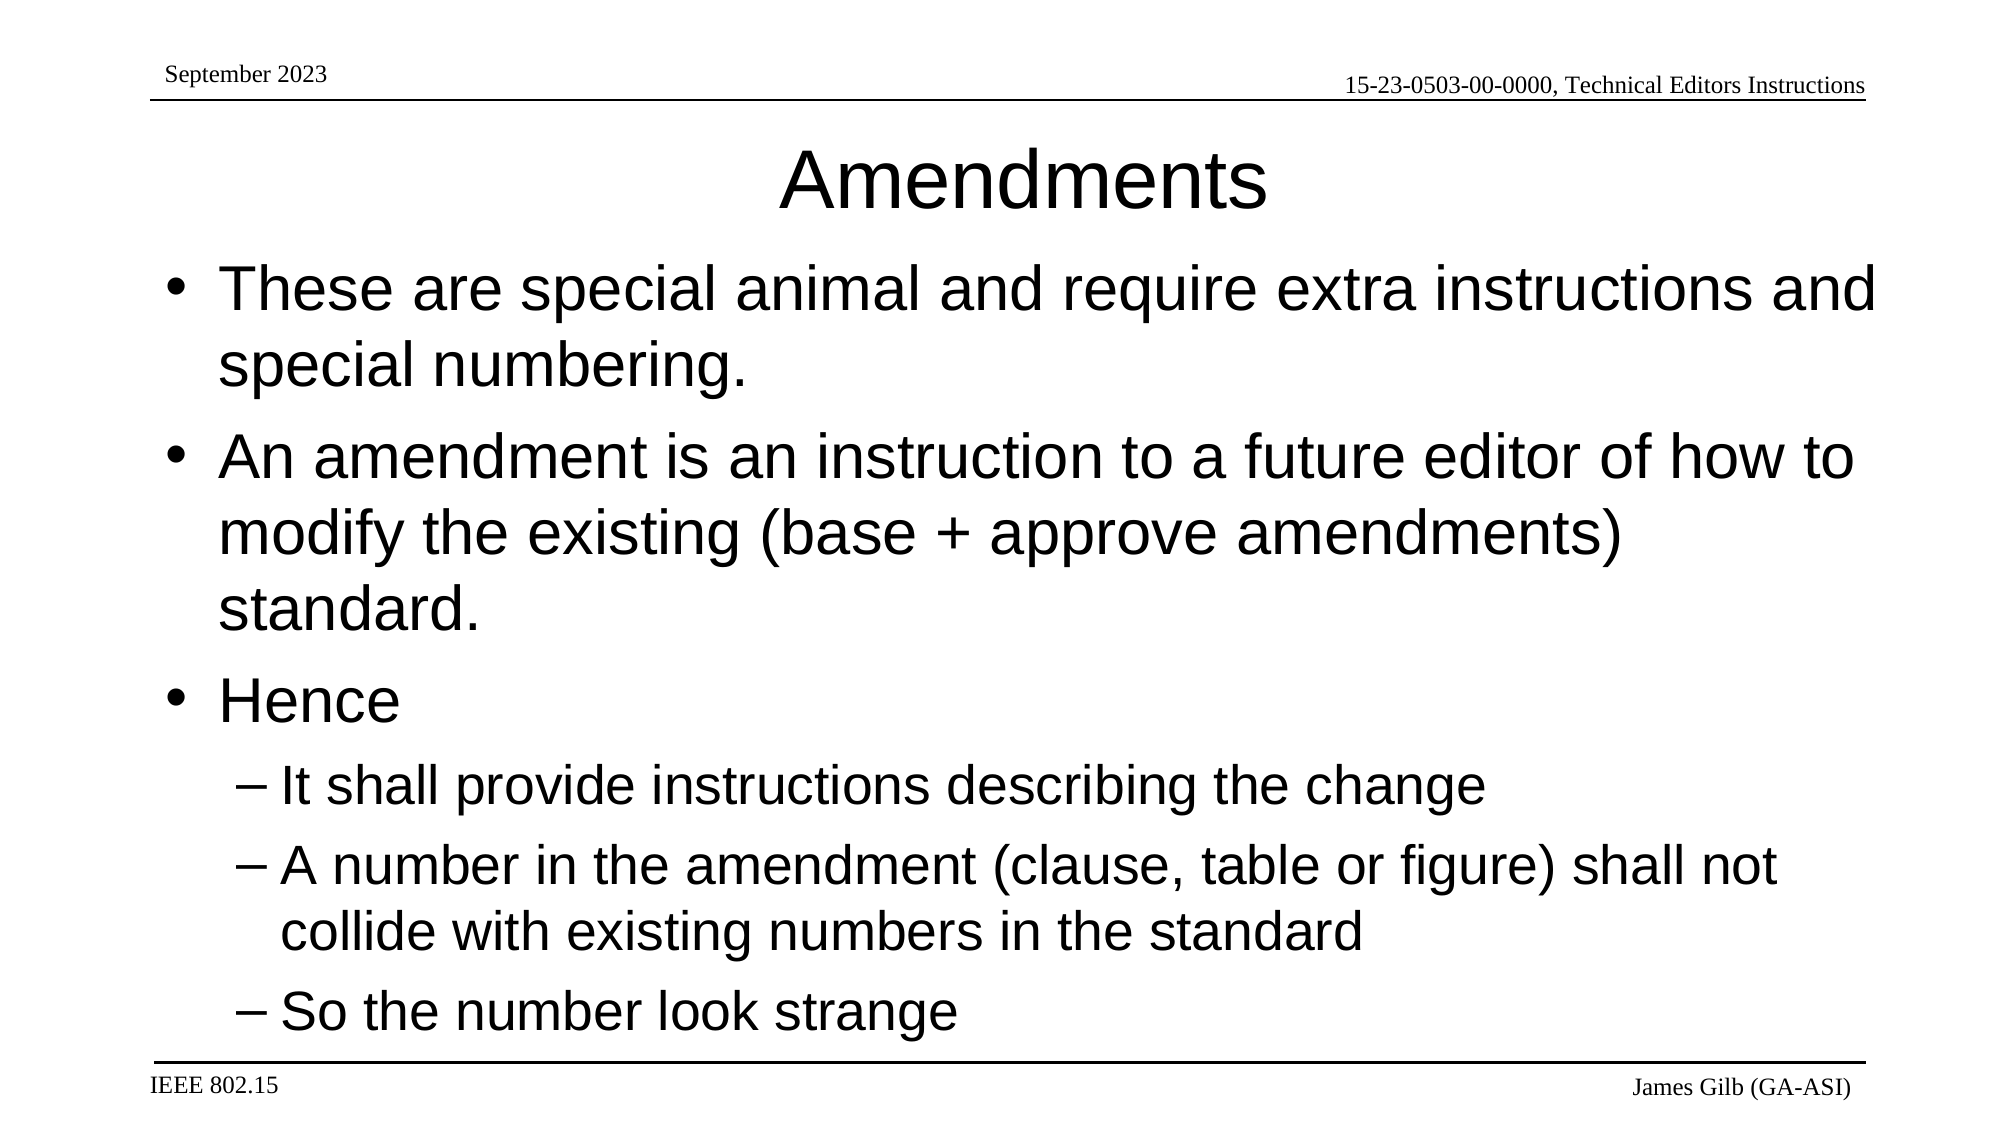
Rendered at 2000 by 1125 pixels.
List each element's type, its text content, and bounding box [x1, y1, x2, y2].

list These are special animal and require extra instructions and special numbering. An amendment is an instruction to a future editor of how to modify the existing (base + approve amendments) standard. Hence It shall provide instructions describing the change A number in the amendment (clause, table or figure) shall not collide with existing numbers in the standard So the number look strange [150, 239, 1900, 1051]
title Amendments [149, 112, 1900, 238]
